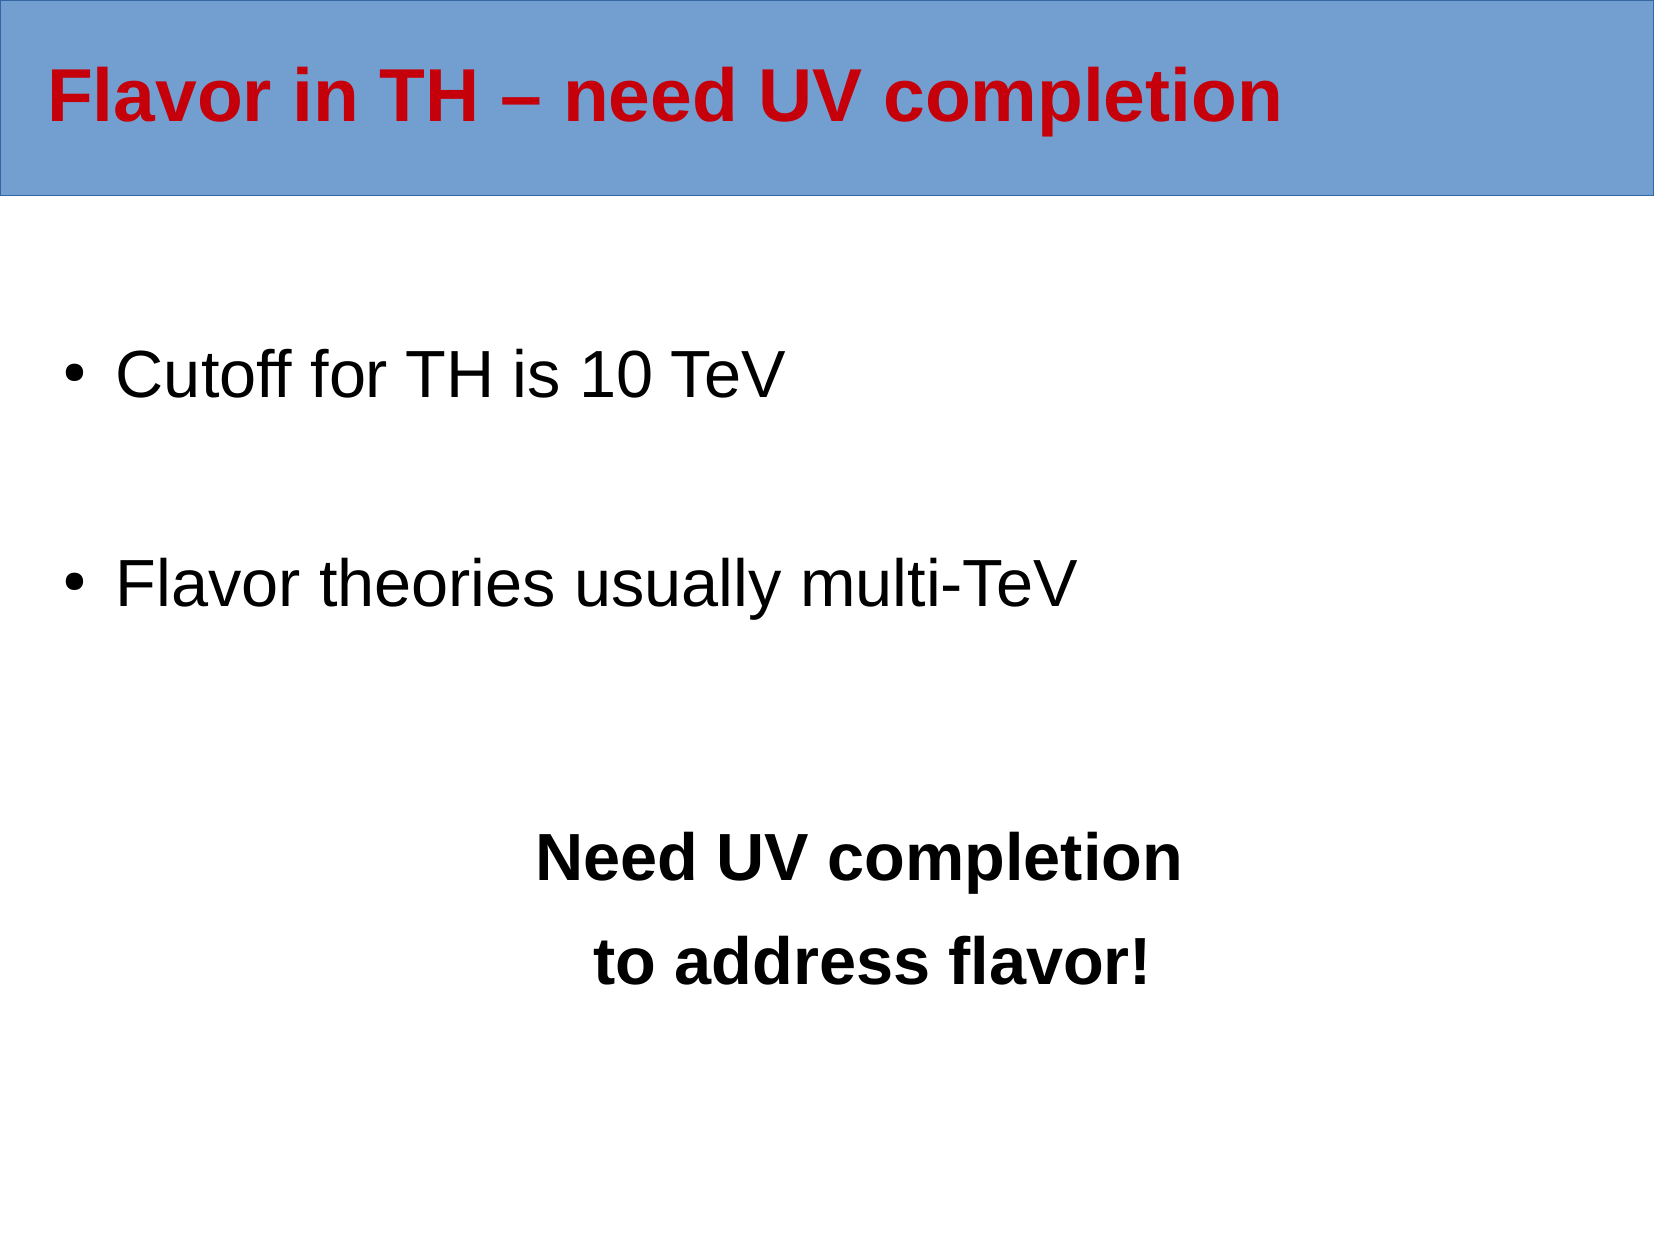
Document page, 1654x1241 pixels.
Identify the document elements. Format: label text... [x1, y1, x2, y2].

list Need UV completion to address flavor! [464, 819, 1230, 1015]
text_box [0, 0, 1654, 196]
title Flavor in TH – need UV completion [11, 31, 1308, 159]
list Cutoff for TH is 10 TeV Flavor theories usually multi-TeV [45, 233, 1591, 764]
